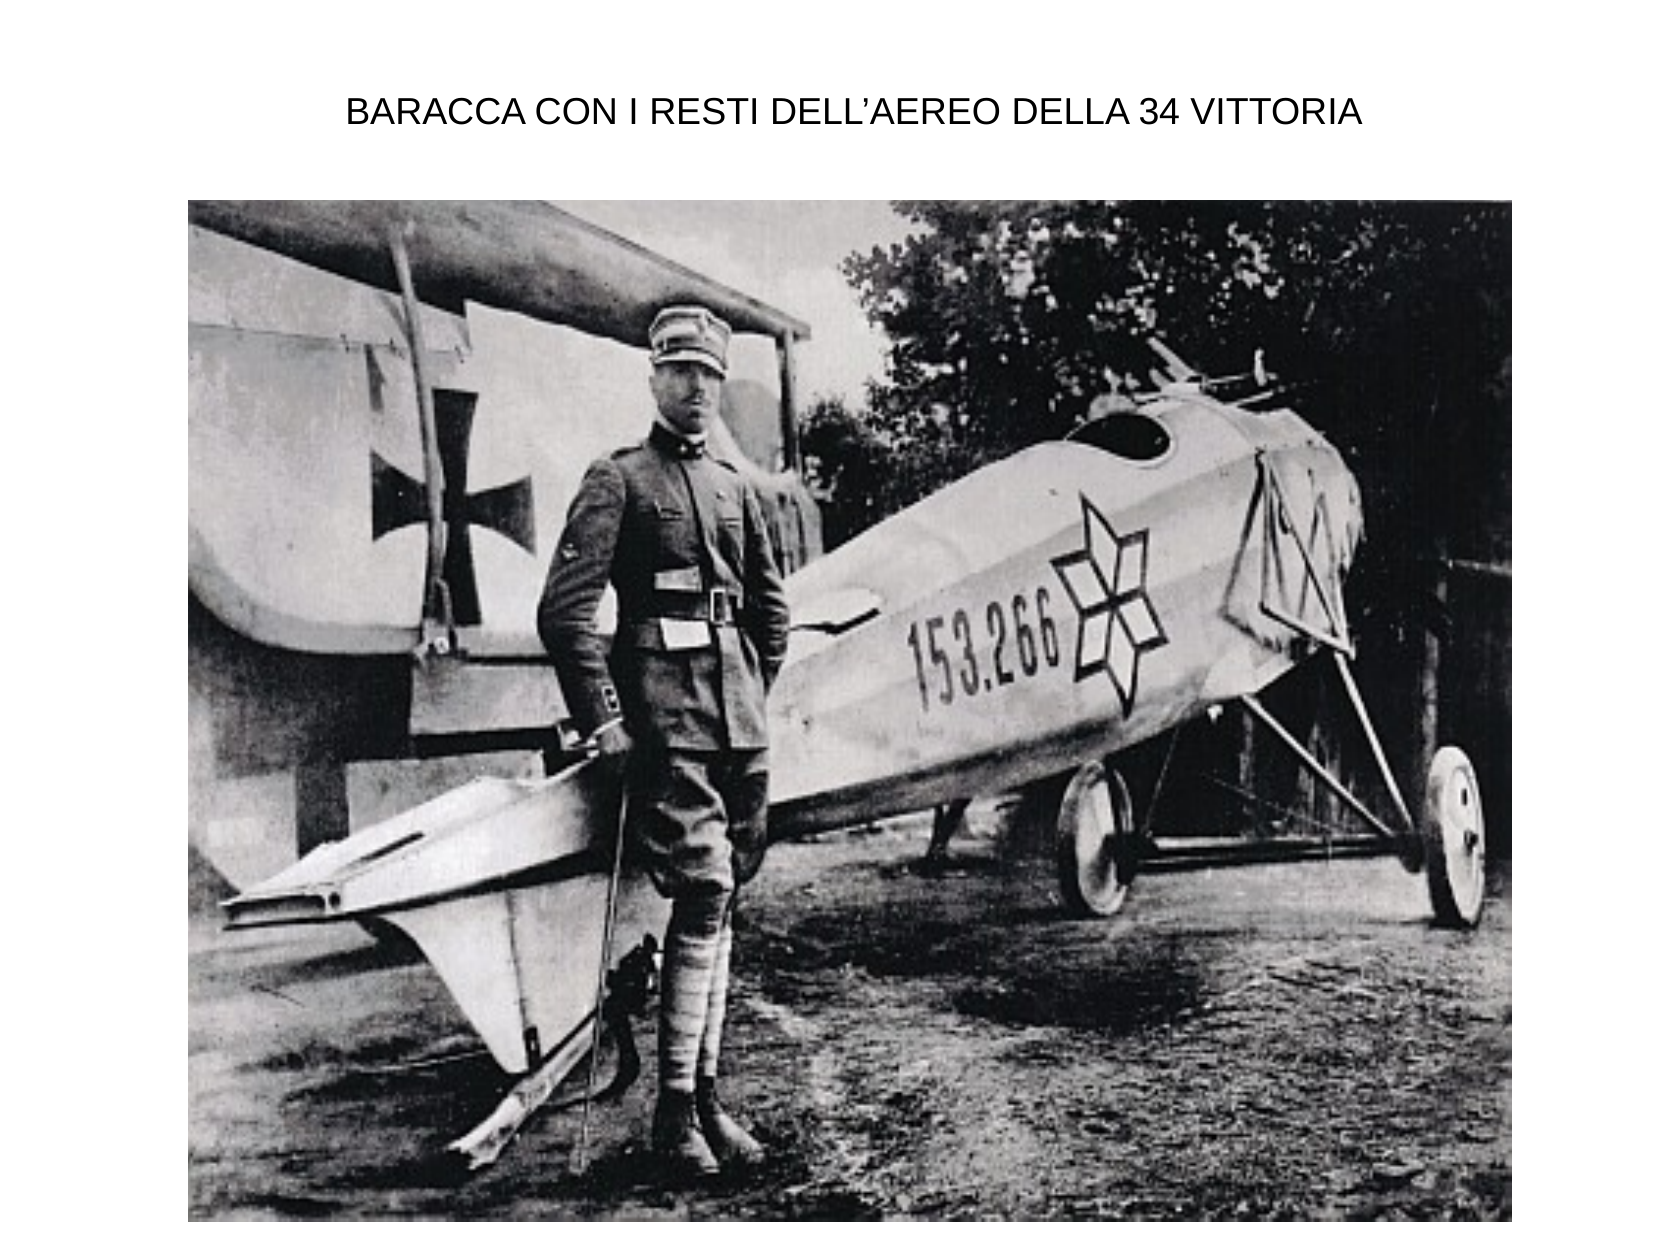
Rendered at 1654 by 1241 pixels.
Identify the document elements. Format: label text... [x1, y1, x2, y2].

picture [188, 200, 1512, 1222]
text_box BARACCA CON I RESTI DELL’AEREO DELLA 34 VITTORIA [330, 82, 1654, 140]
